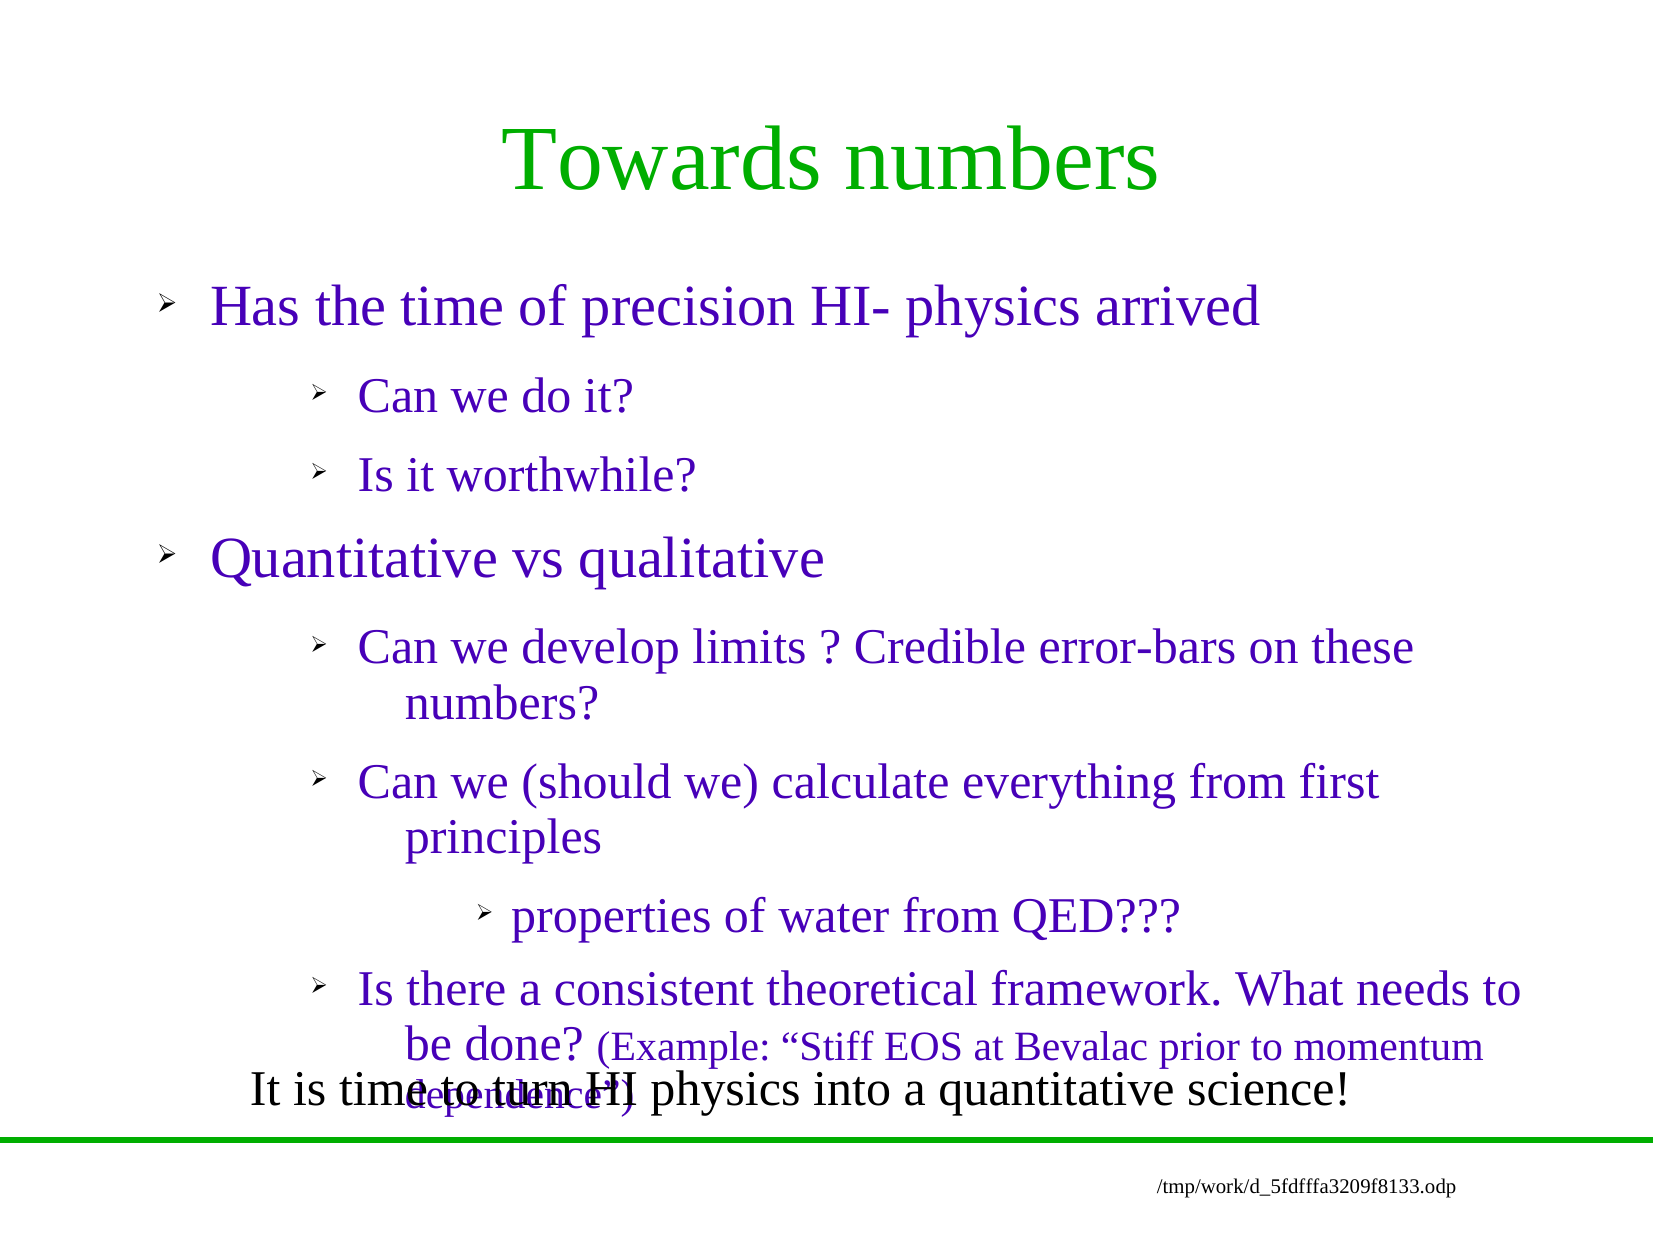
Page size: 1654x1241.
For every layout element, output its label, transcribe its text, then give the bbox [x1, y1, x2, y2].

text_box It is time to turn HI physics into a quantitative science! [250, 1060, 1353, 1117]
list Has the time of precision HI- physics arrived Can we do it? Is it worthwhile? Quantitative vs qualitative Can we develop limits ? Credible error-bars on these numbers? Can we (should we) calculate everything from first principles properties of water from QED??? Is there a consistent theoretical framework. What needs to be done? (Example: “Stiff EOS at Bevalac prior to momentum dependence”) [121, 273, 1534, 998]
title Towards numbers [125, 55, 1538, 263]
